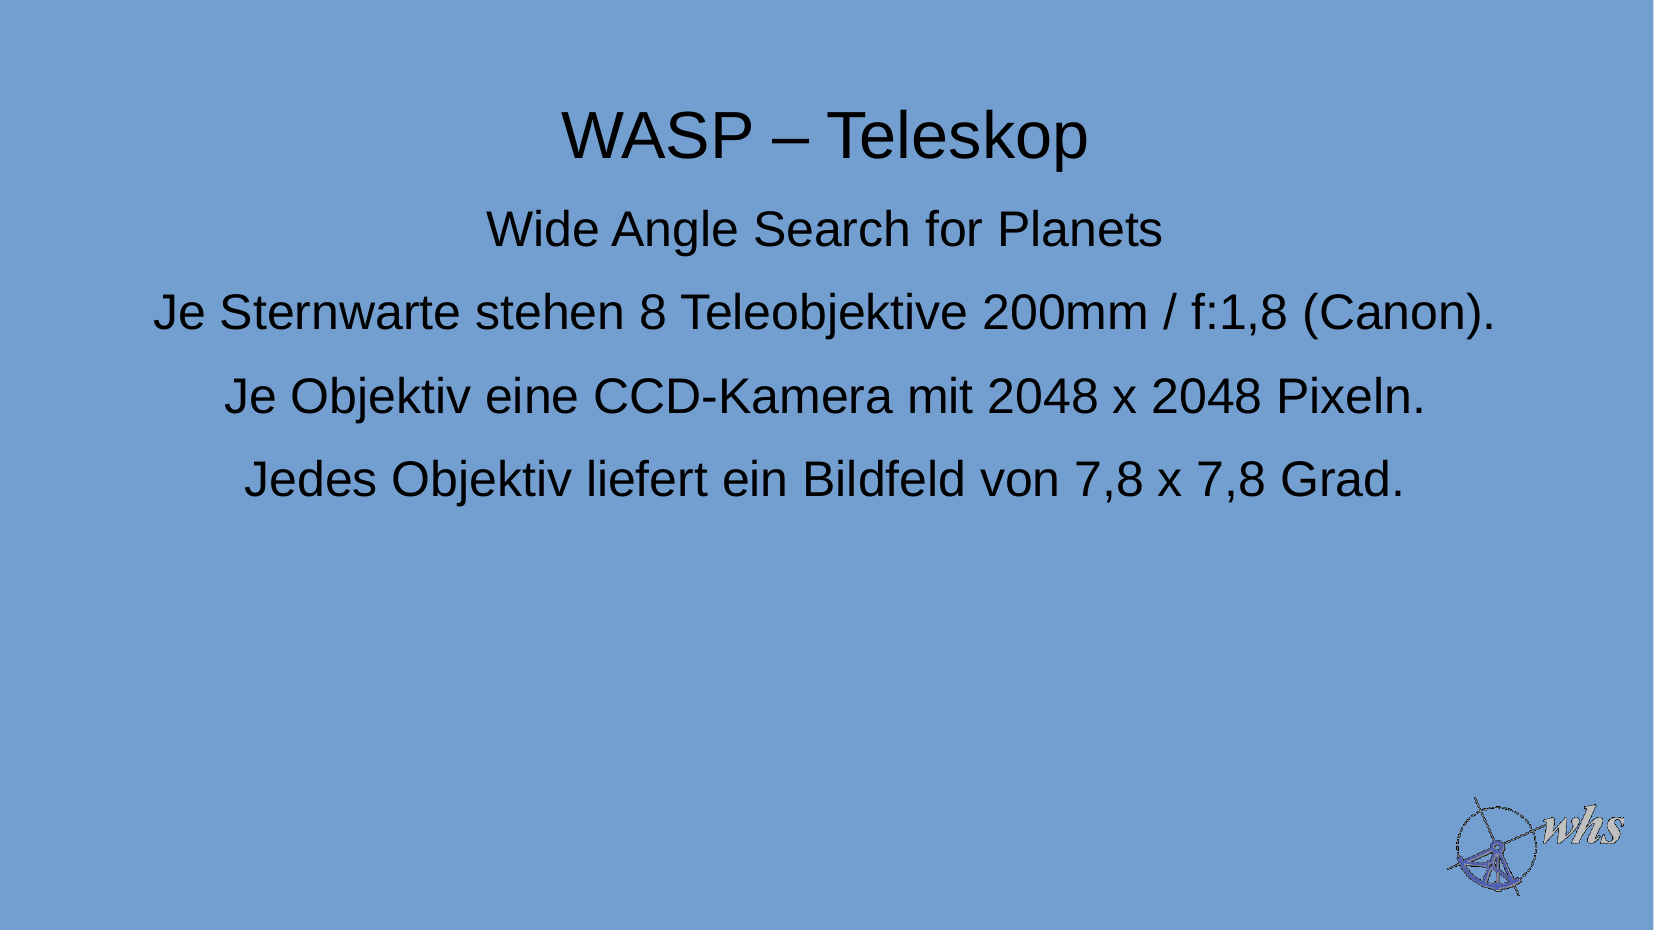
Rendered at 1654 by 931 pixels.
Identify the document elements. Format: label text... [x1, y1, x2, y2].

text_box WASP – Teleskop Wide Angle Search for Planets Je Sternwarte stehen 8 Teleobjektive 200mm / f:1,8 (Canon). Je Objektiv eine CCD-Kamera mit 2048 x 2048 Pixeln. Jedes Objektiv liefert ein Bildfeld von 7,8 x 7,8 Grad. [29, 11, 1622, 823]
picture [1447, 797, 1625, 896]
